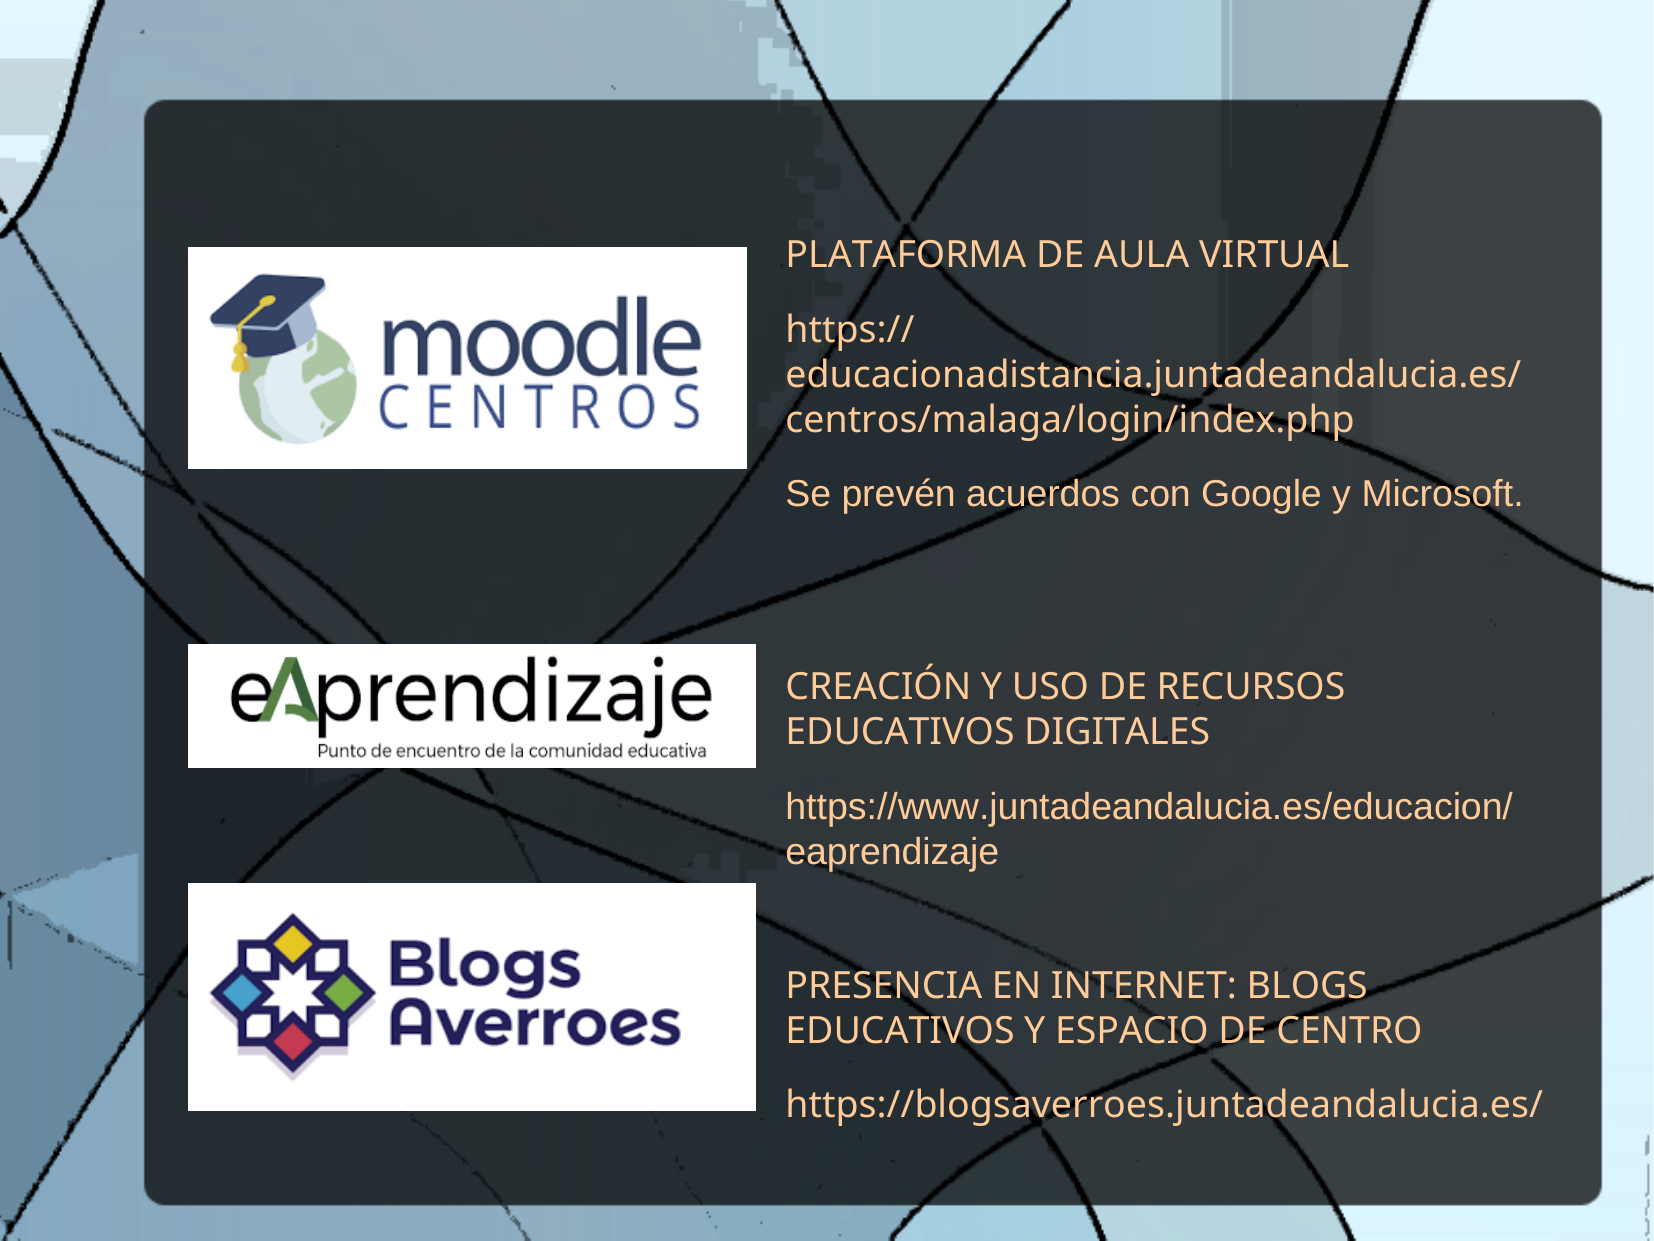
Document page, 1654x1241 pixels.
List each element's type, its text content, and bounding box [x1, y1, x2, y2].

picture [0, 0, 1654, 1241]
list PLATAFORMA DE AULA VIRTUAL https://educacionadistancia.juntadeandalucia.es/centros/malaga/login/index.php Se prevén acuerdos con Google y Microsoft. CREACIÓN Y USO DE RECURSOS EDUCATIVOS DIGITALES https://www.juntadeandalucia.es/educacion/eaprendizaje PRESENCIA EN INTERNET: BLOGS EDUCATIVOS Y ESPACIO DE CENTRO https://blogsaverroes.juntadeandalucia.es/ [785, 230, 1583, 1146]
